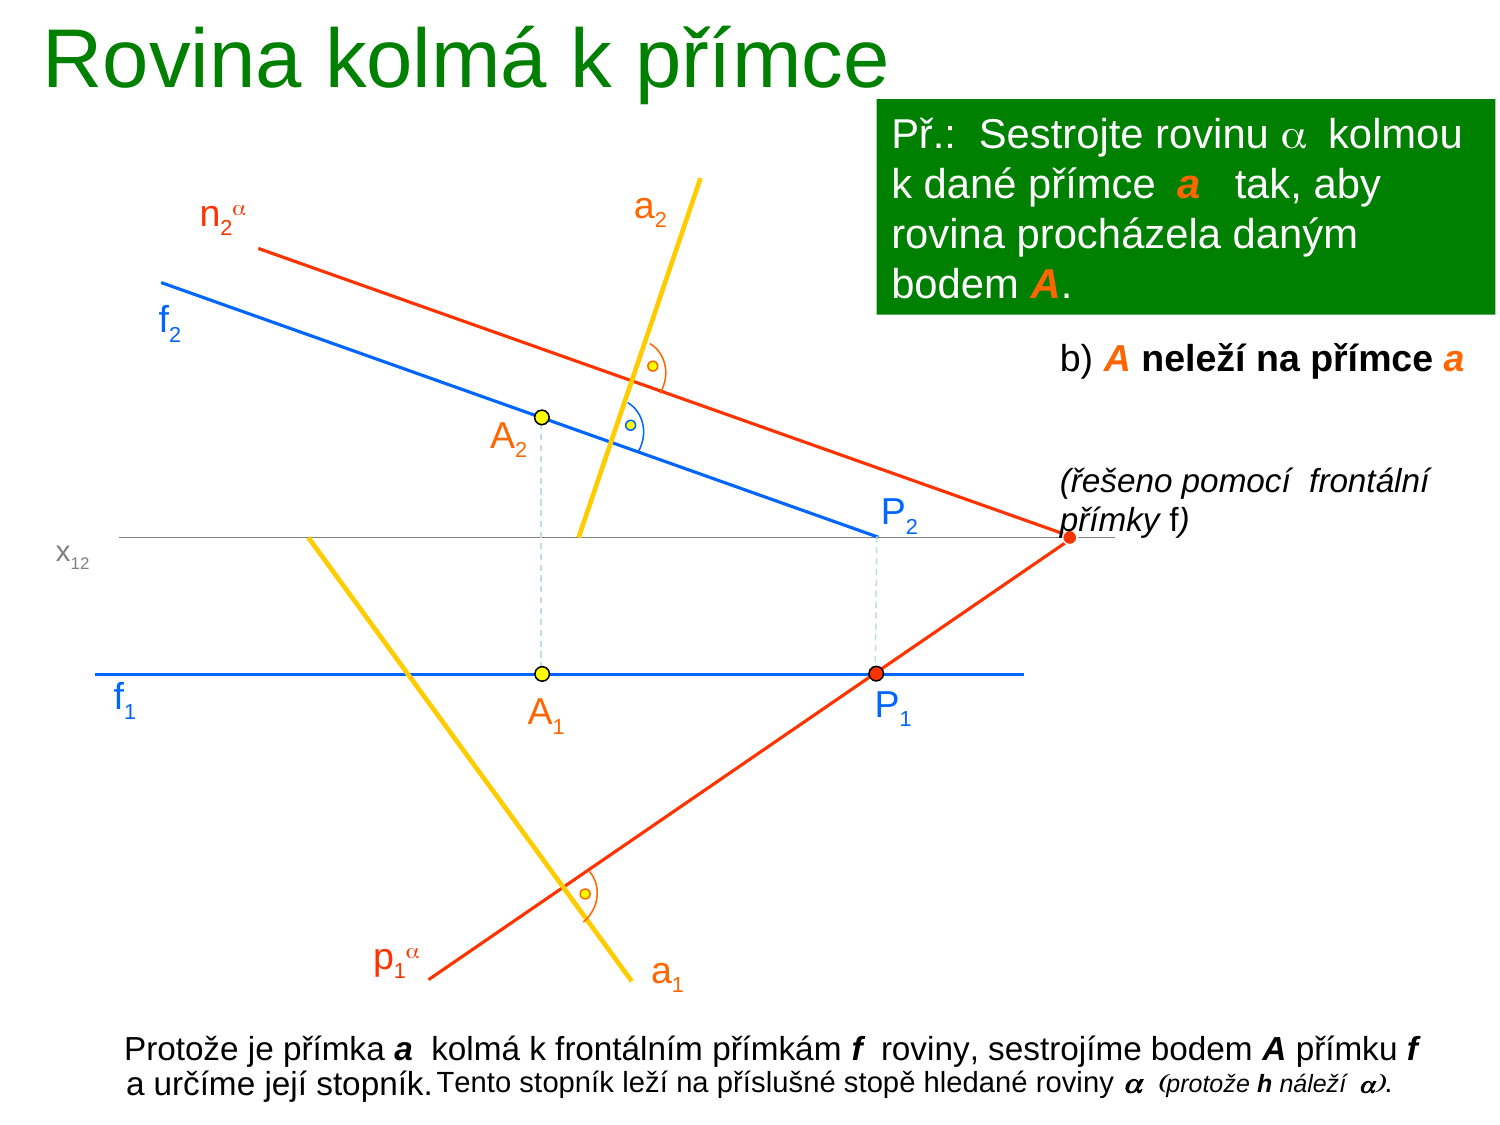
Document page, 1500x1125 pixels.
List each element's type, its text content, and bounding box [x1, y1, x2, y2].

text_box A1 [512, 679, 612, 747]
text_box x12 [41, 525, 143, 581]
text_box [868, 666, 884, 681]
text_box [580, 889, 591, 899]
text_box a určíme její stopník. [111, 1054, 702, 1110]
text_box P2 [866, 479, 946, 547]
text_box a2 [619, 173, 740, 240]
text_box f1 [98, 664, 165, 732]
title Rovina kolmá k přímce [5, 0, 928, 114]
text_box Tento stopník leží na příslušné stopě hledané roviny protože h náleží. [421, 1055, 1483, 1107]
text_box Protože je přímka a kolmá k frontálním přímkám f roviny, sestrojíme bodem A přímku f [109, 1019, 1482, 1075]
text_box p1 [358, 924, 462, 991]
text_box a1 [636, 938, 706, 1005]
text_box n2 [184, 181, 277, 248]
text_box P1 [859, 672, 948, 739]
text_box [625, 420, 636, 431]
text_box [534, 666, 550, 682]
text_box [534, 410, 550, 425]
text_box f2 [143, 287, 223, 355]
text_box b) A neleží na přímce a (řešeno pomocí frontální přímky f) [1045, 326, 1495, 547]
text_box Př.: Sestrojte rovinu kolmou k dané přímcea tak, aby rovina procházela daným bodem A. [876, 99, 1496, 315]
text_box A2 [475, 403, 567, 470]
text_box [647, 361, 658, 371]
